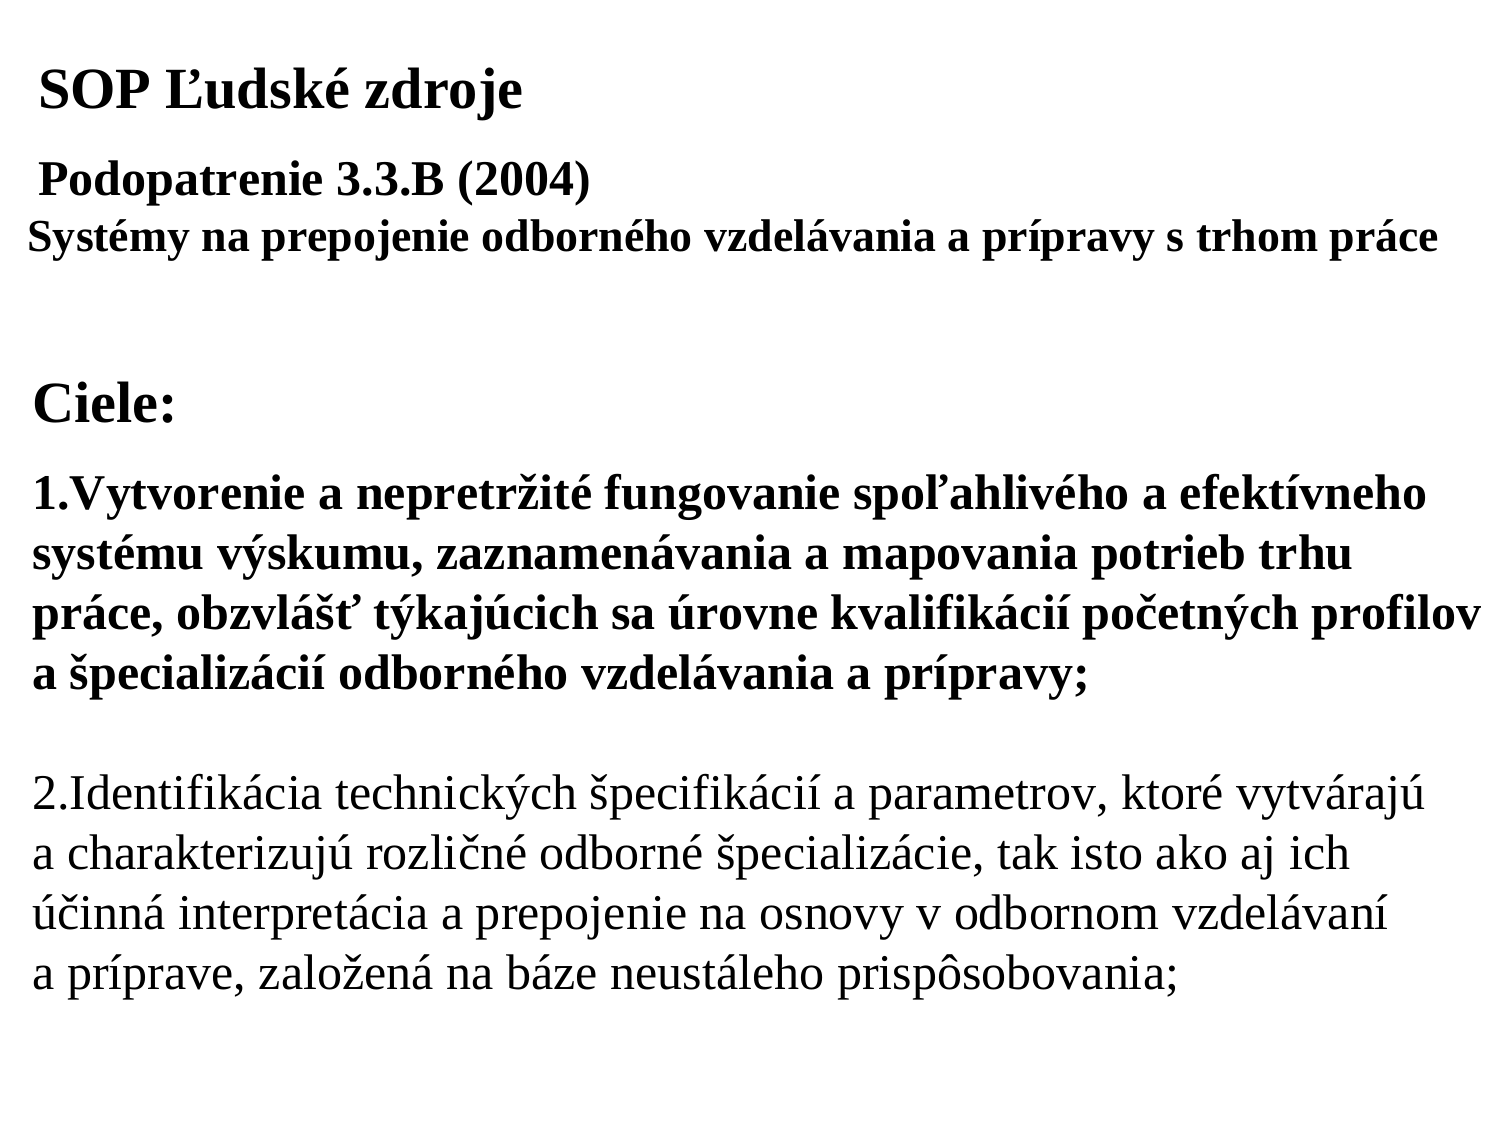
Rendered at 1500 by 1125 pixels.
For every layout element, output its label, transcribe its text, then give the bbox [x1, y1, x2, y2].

title Ciele: 1.Vytvorenie a nepretržité fungovanie spoľahlivého a efektívneho systému výskumu, zaznamenávania a mapovania potrieb trhu práce, obzvlášť týkajúcich sa úrovne kvalifikácií početných profilov a špecializácií odborného vzdelávania a prípravy; 2.Identifikácia technických špecifikácií a parametrov, ktoré vytvárajú a charakterizujú rozličné odborné špecializácie, tak isto ako aj ich účinná interpretácia a prepojenie na osnovy v odbornom vzdelávaní a príprave, založená na báze neustáleho prispôsobovania; [17, 338, 1500, 1071]
subtitle [64, 637, 1471, 977]
text_box SOP Ľudské zdroje Podopatrenie 3.3.B (2004) Systémy na prepojenie odborného vzdelávania a prípravy s trhom práce [12, 42, 1500, 269]
